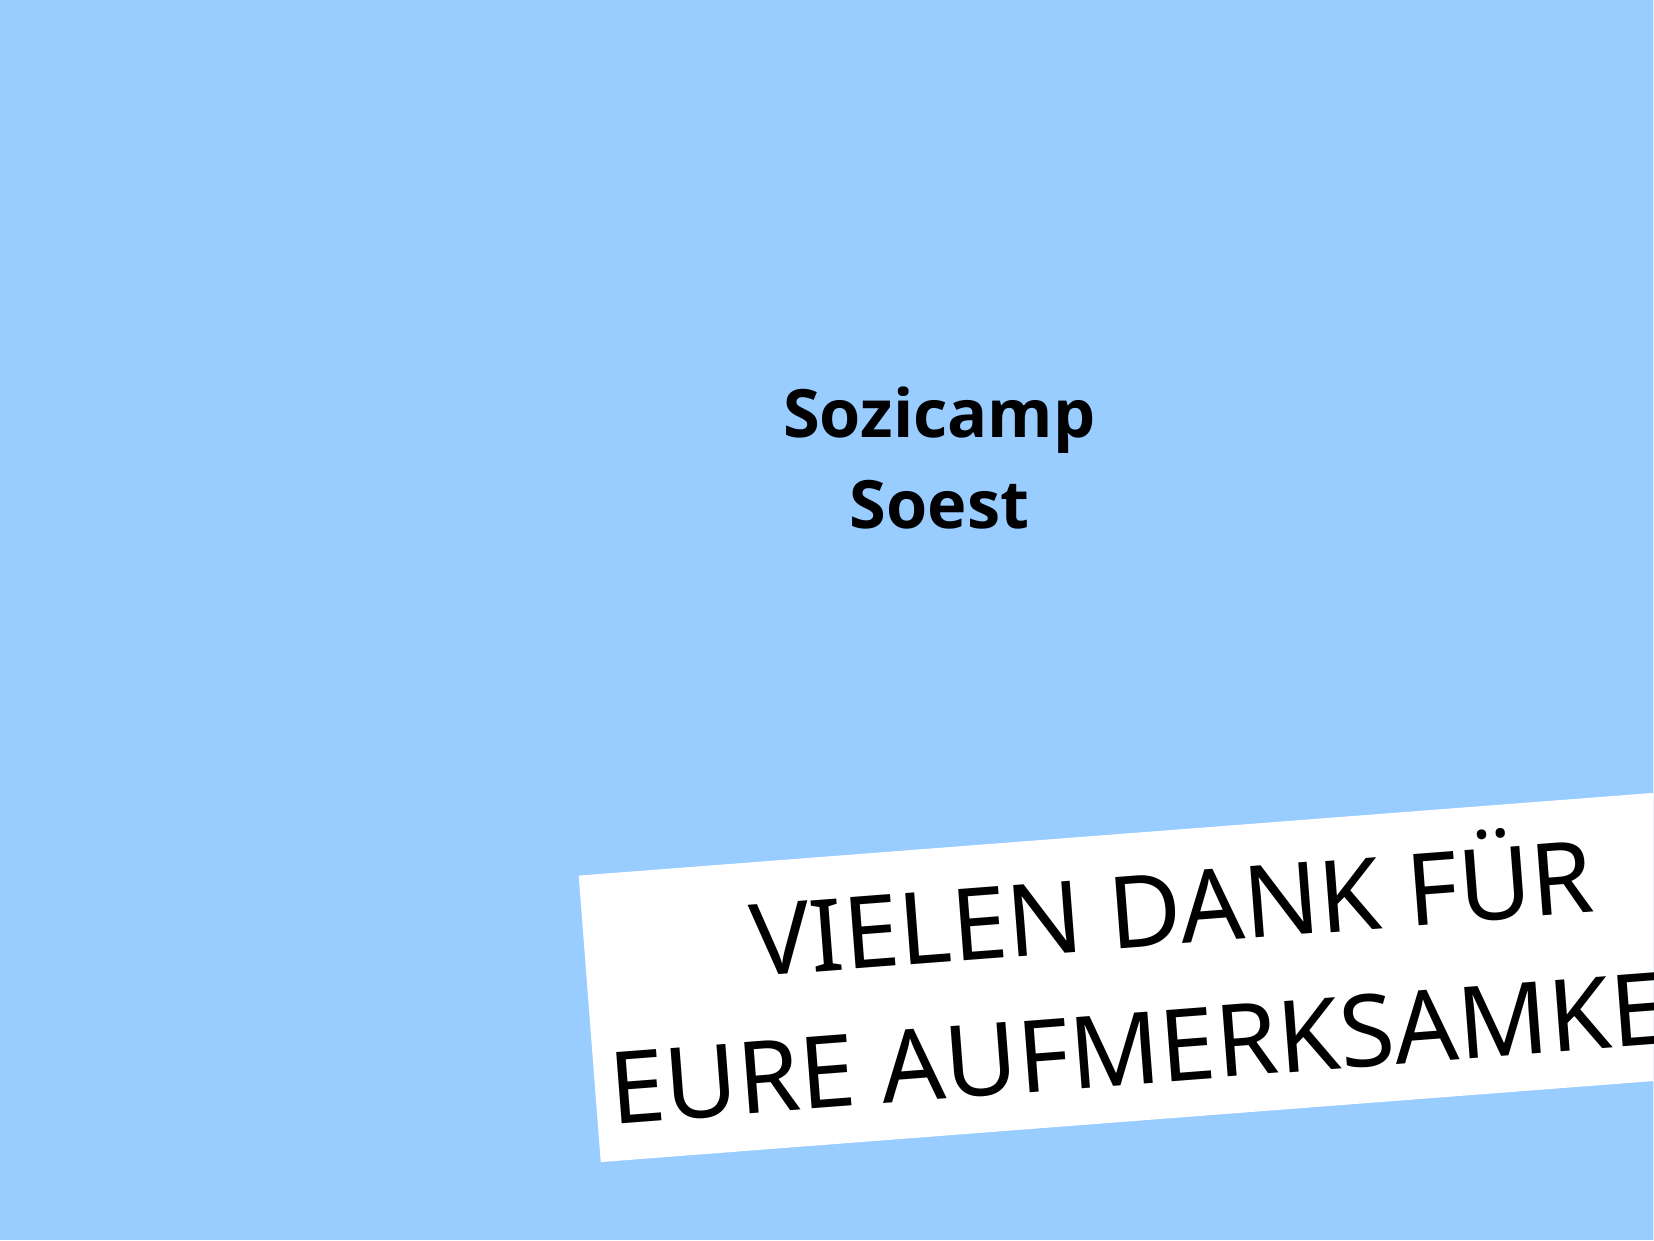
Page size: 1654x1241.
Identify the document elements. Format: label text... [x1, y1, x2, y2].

text_box VIELEN DANK FÜR EURE AUFMERKSAMKEIT [578, 802, 1544, 1135]
title Sozicamp Soest [761, 353, 1119, 562]
